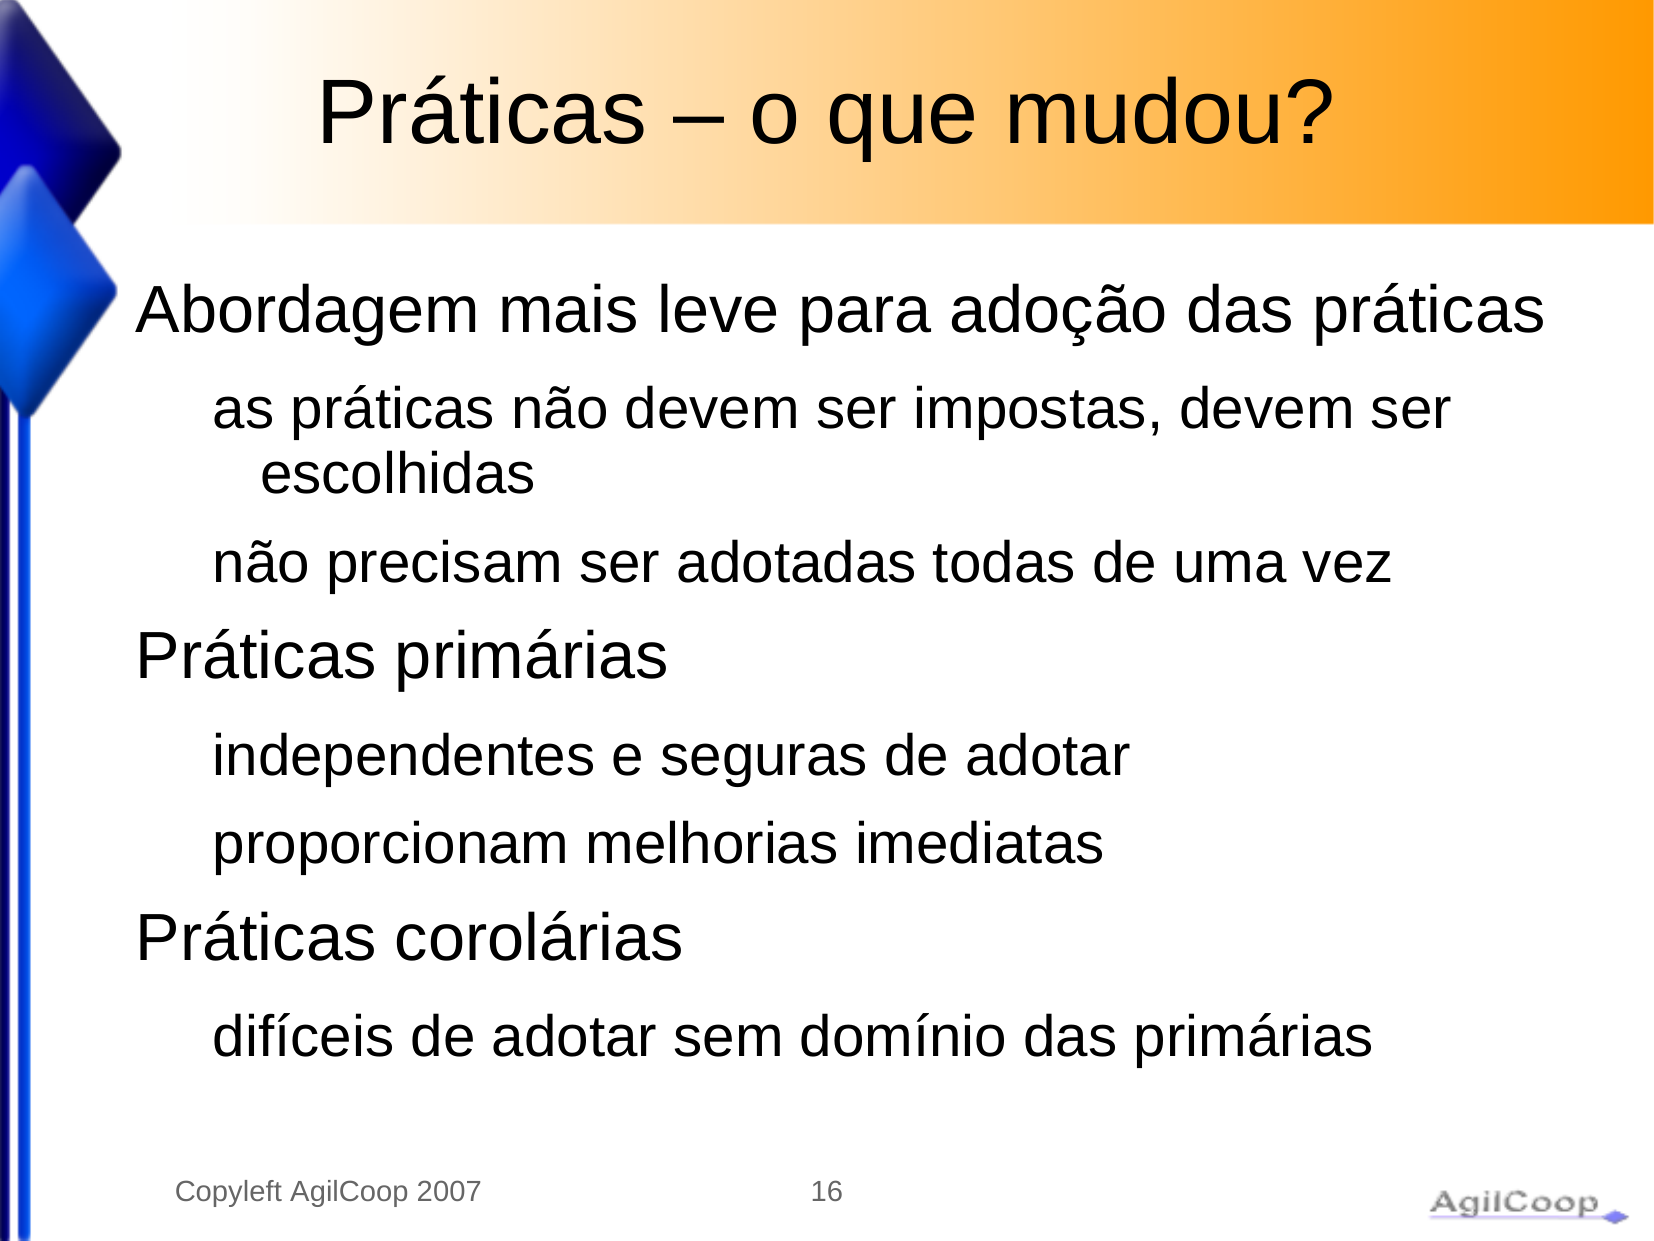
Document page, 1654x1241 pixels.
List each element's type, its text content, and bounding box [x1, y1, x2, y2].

picture [0, 0, 1654, 1241]
list Abordagem mais leve para adoção das práticas as práticas não devem ser impostas, devem ser escolhidas não precisam ser adotadas todas de uma vez Práticas primárias independentes e seguras de adotar proporcionam melhorias imediatas Práticas corolárias difíceis de adotar sem domínio das primárias [118, 271, 1607, 1123]
title Práticas – o que mudou? [82, 8, 1571, 216]
